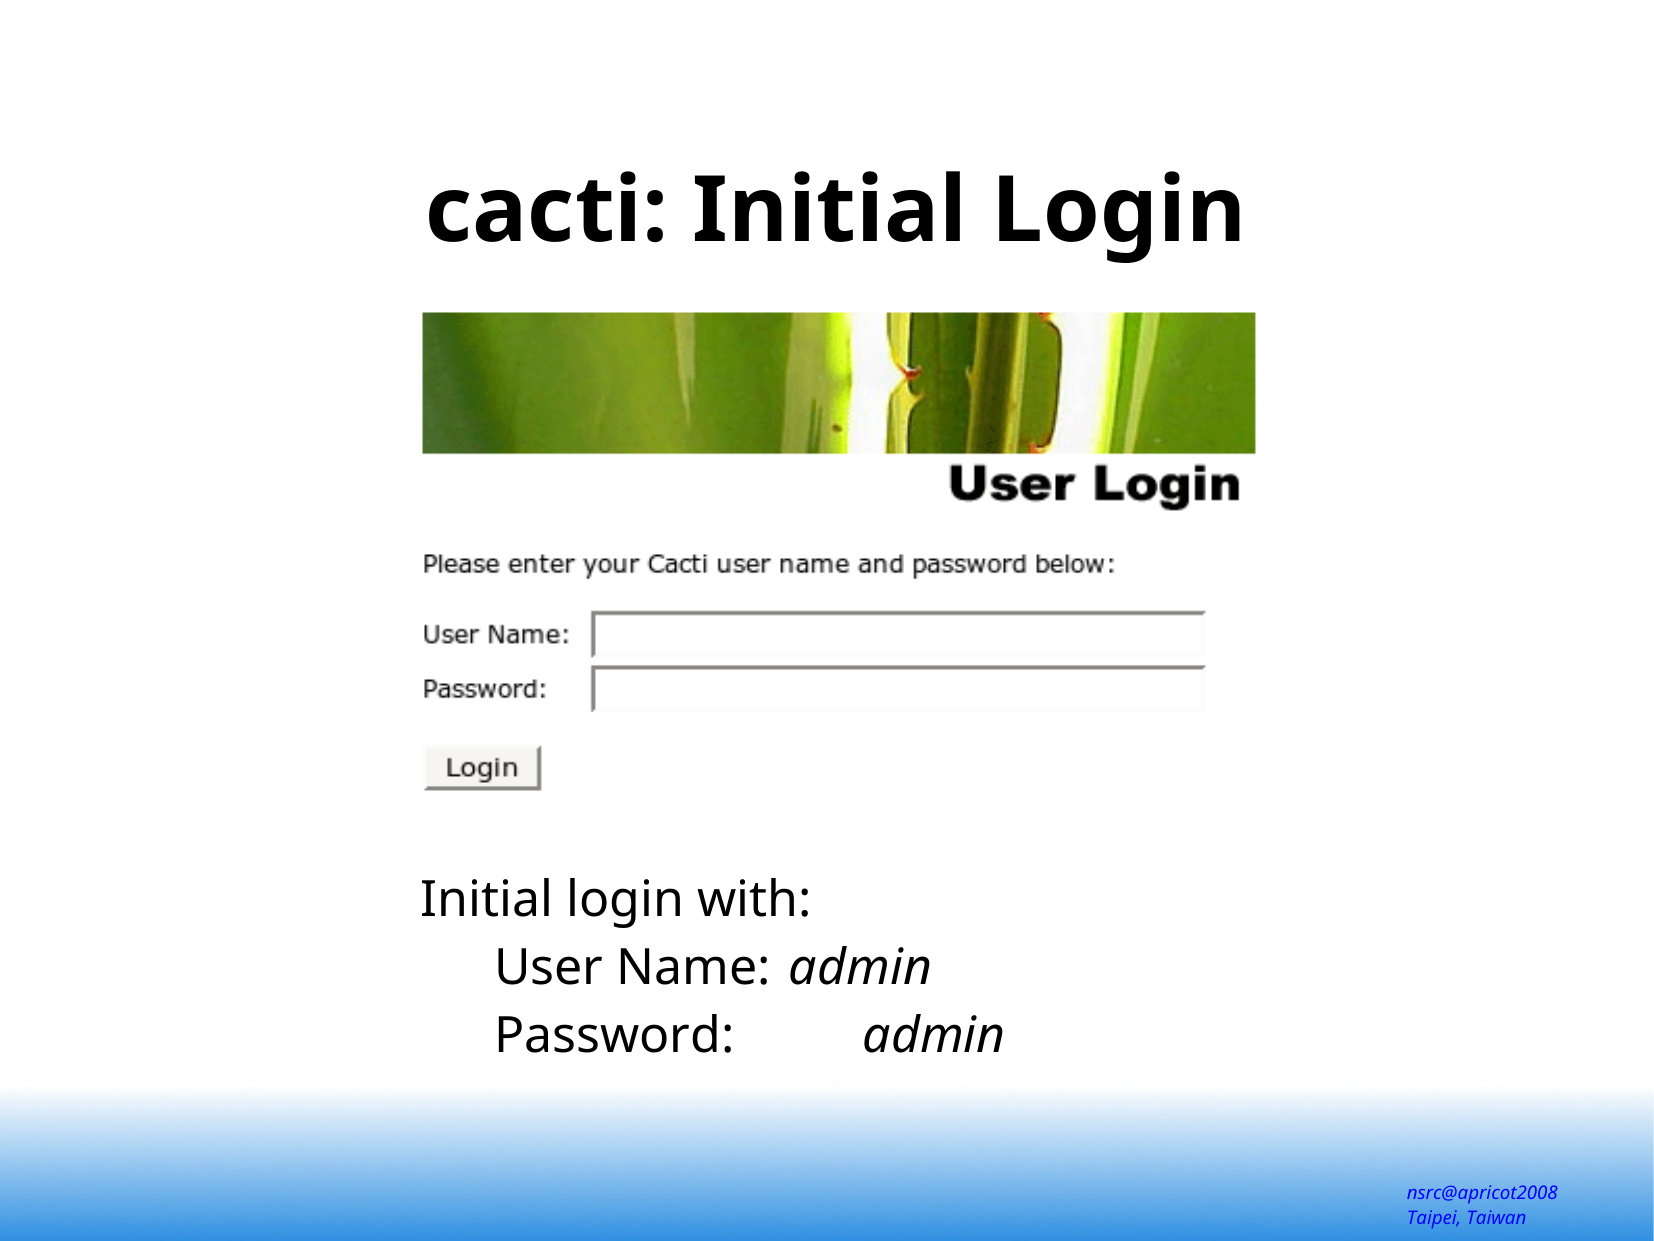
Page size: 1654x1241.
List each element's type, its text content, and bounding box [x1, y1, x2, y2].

title cacti: Initial Login [121, 102, 1534, 310]
picture [0, 1083, 1654, 1241]
text_box Initial login with: User Name: admin Password: admin [420, 862, 1214, 1046]
picture [421, 311, 1258, 797]
